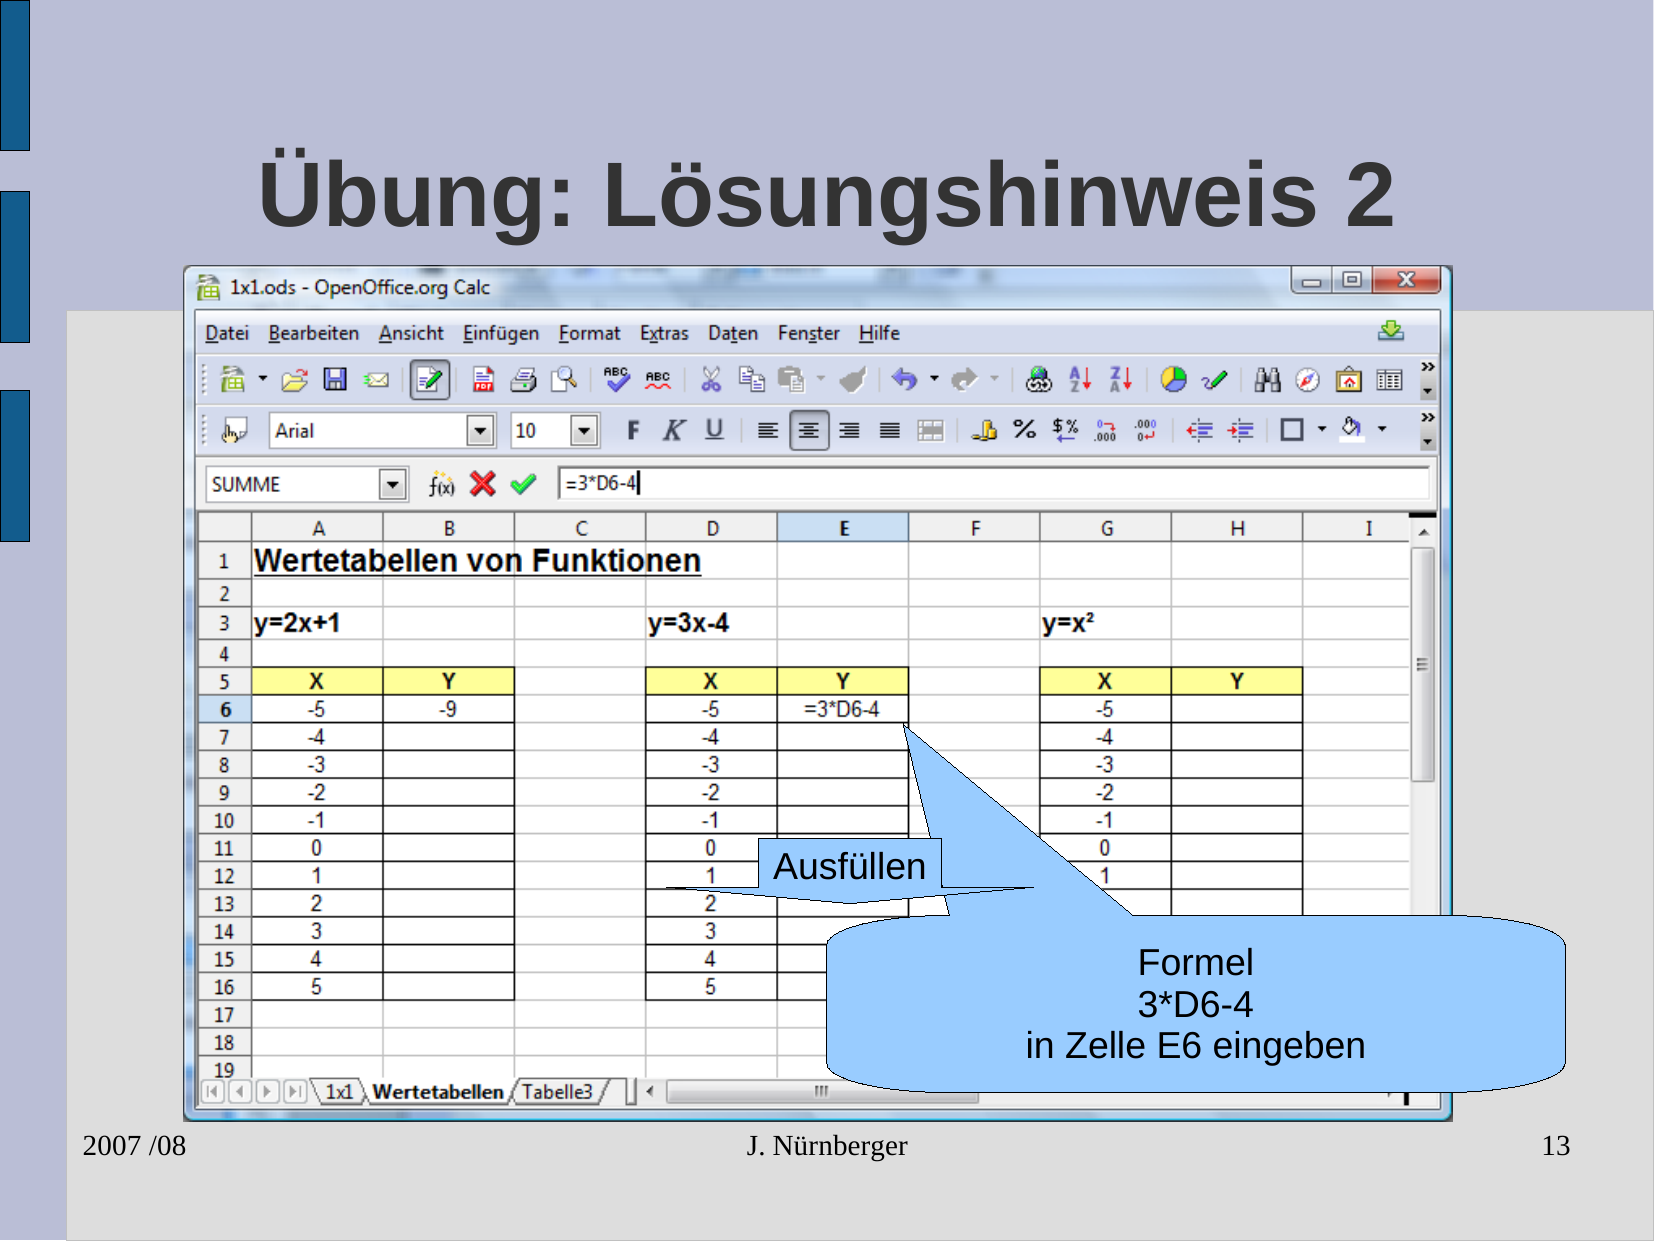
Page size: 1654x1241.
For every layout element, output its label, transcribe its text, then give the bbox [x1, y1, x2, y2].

picture [183, 265, 1453, 1123]
text_box Formel 3*D6-4 in Zelle E6 eingeben [826, 723, 1566, 1093]
text_box Ausfüllen [666, 838, 1034, 904]
title Übung: Lösungshinweis 2 [121, 98, 1534, 291]
